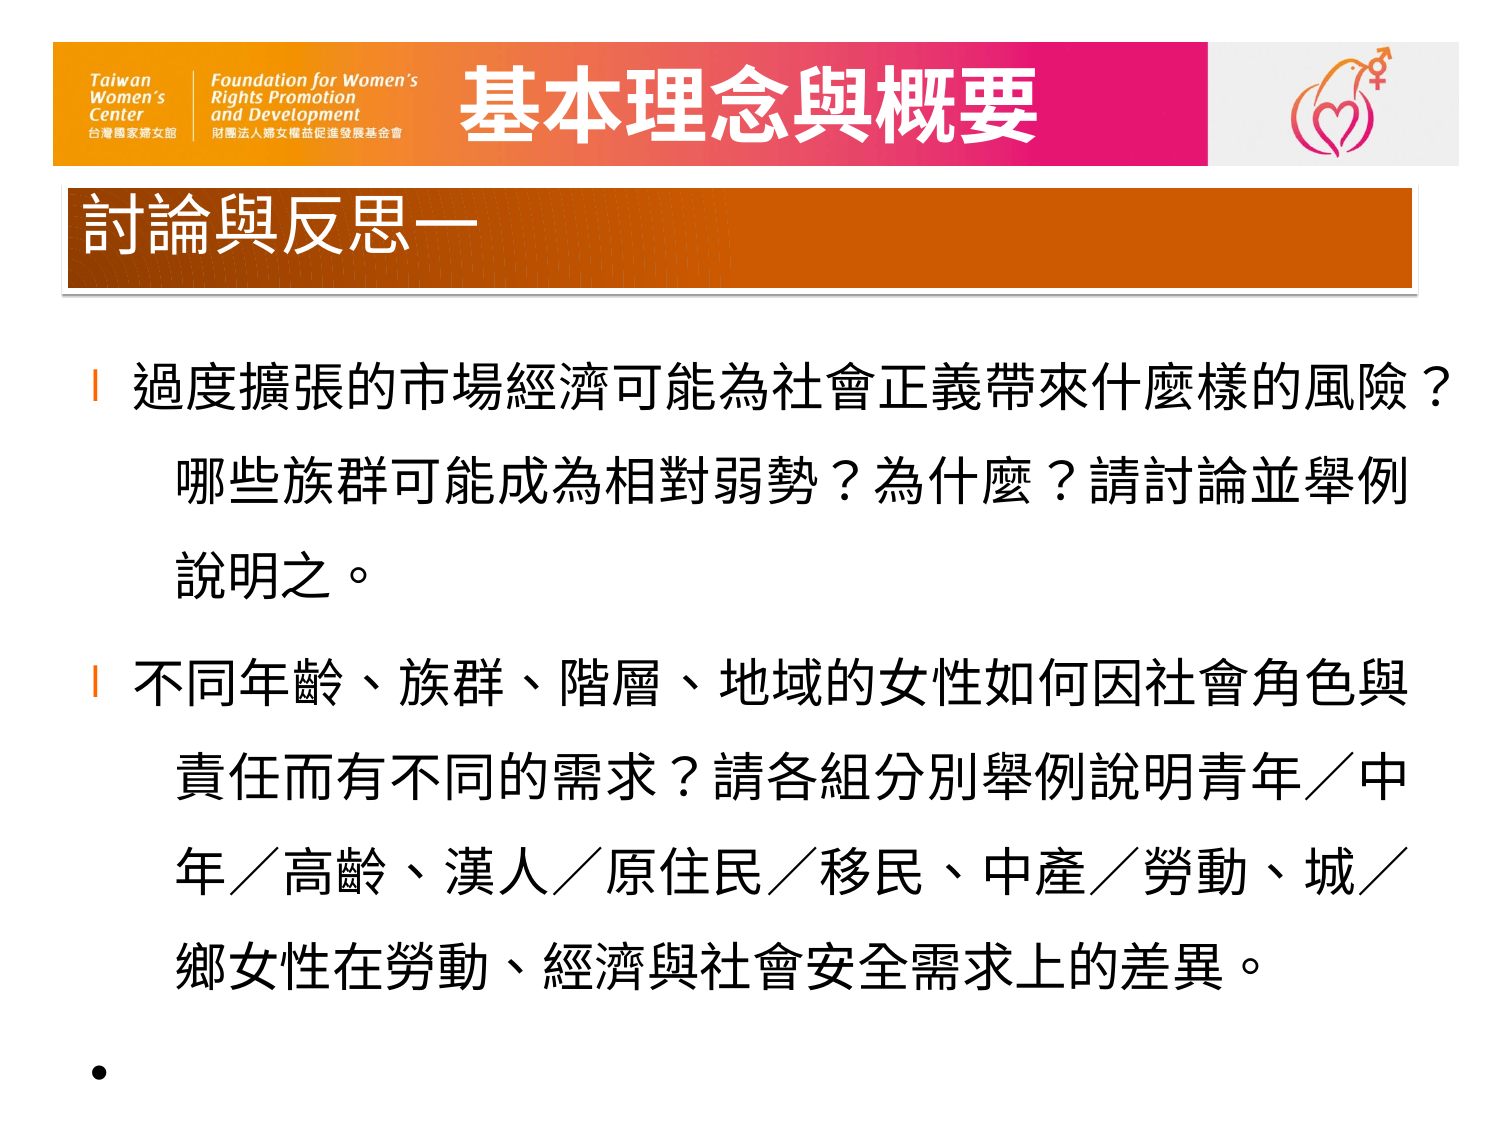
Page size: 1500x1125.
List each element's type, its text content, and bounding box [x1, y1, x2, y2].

list 過度擴張的市場經濟可能為社會正義帶來什麼樣的風險？哪些族群可能成為相對弱勢？為什麼？請討論並舉例說明之。 不同年齡、族群、階層、地域的女性如何因社會角色與責任而有不同的需求？請各組分別舉例說明青年／中年／高齡、漢人／原住民／移民、中產／勞動、城／鄉女性在勞動、經濟與社會安全需求上的差異。 [75, 314, 1426, 1006]
text_box [76, 314, 1427, 411]
text_box 討論與反思一 [64, 184, 1415, 291]
title 基本理念與概要 [75, 45, 1426, 161]
